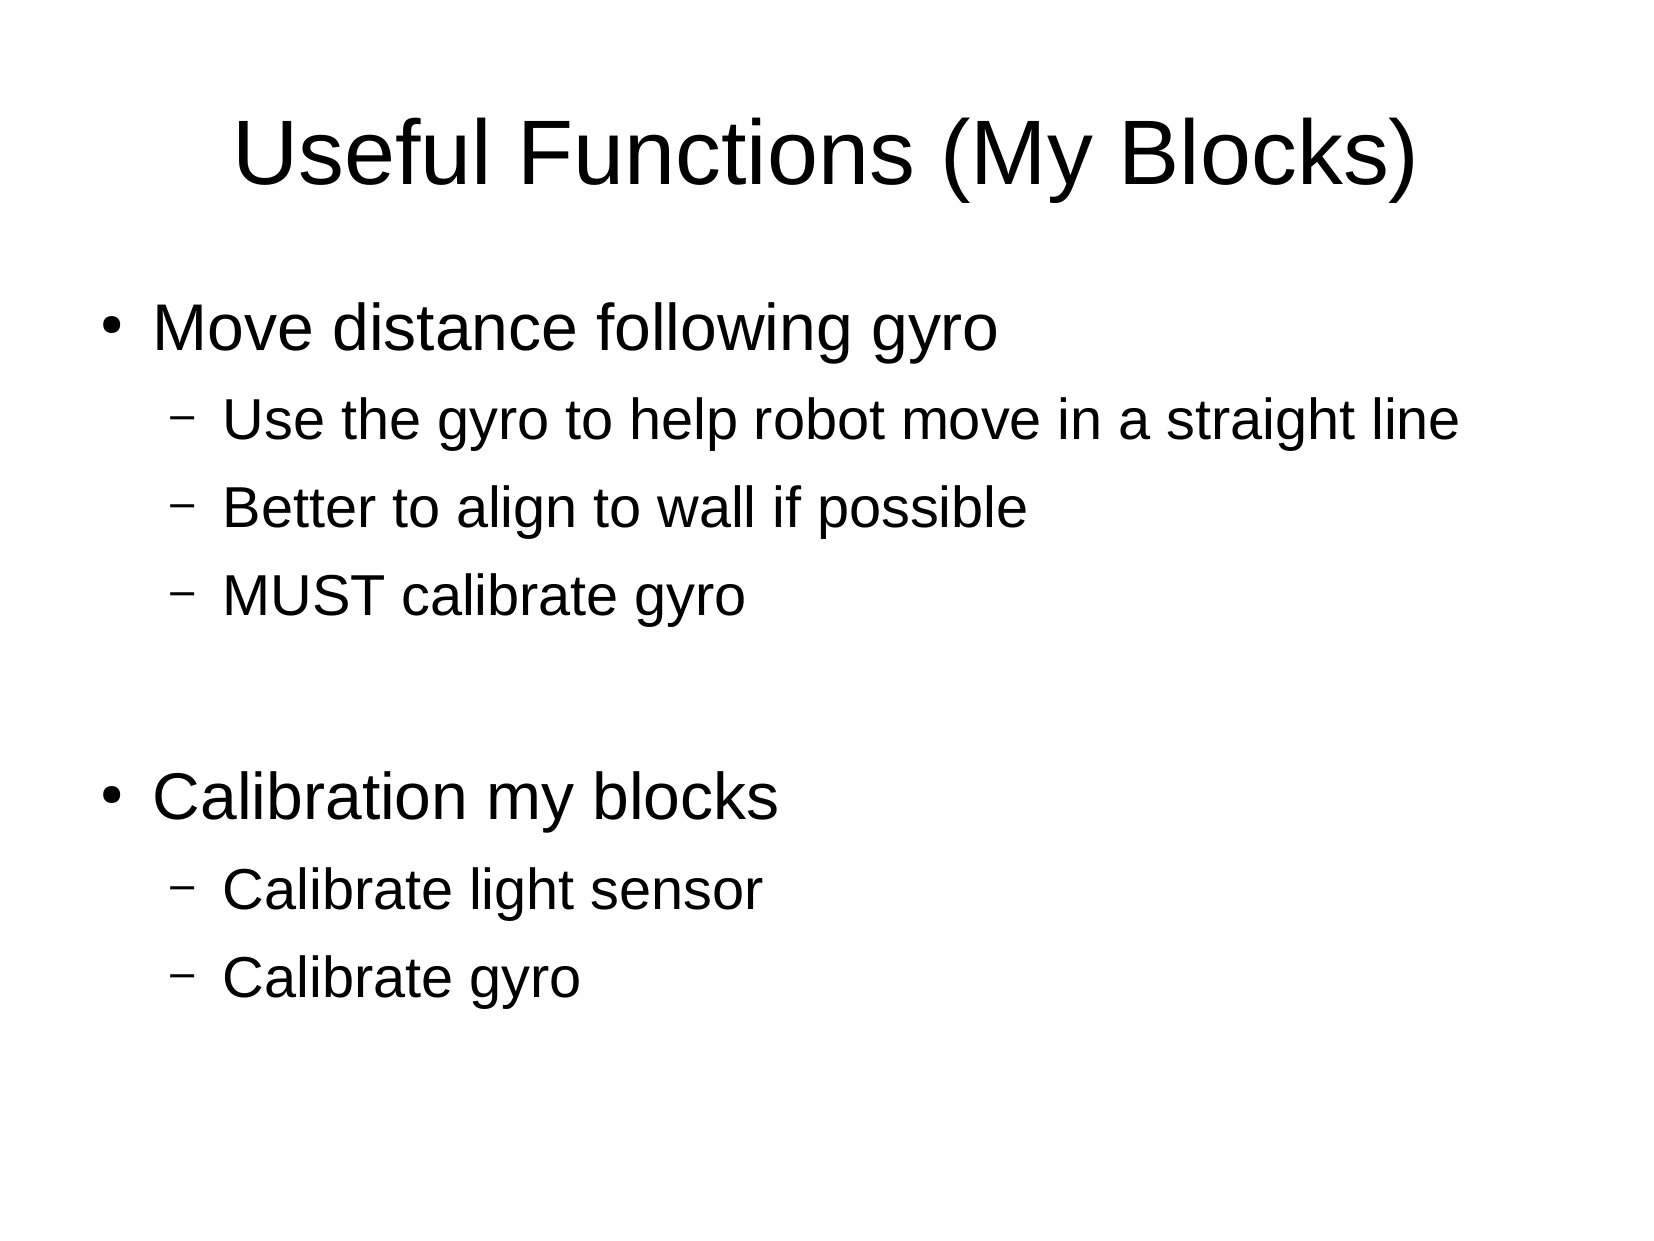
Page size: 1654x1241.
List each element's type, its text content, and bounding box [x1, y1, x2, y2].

title Useful Functions (My Blocks) [82, 49, 1571, 257]
list Move distance following gyro Use the gyro to help robot move in a straight line Better to align to wall if possible MUST calibrate gyro Calibration my blocks Calibrate light sensor Calibrate gyro [82, 290, 1571, 1010]
